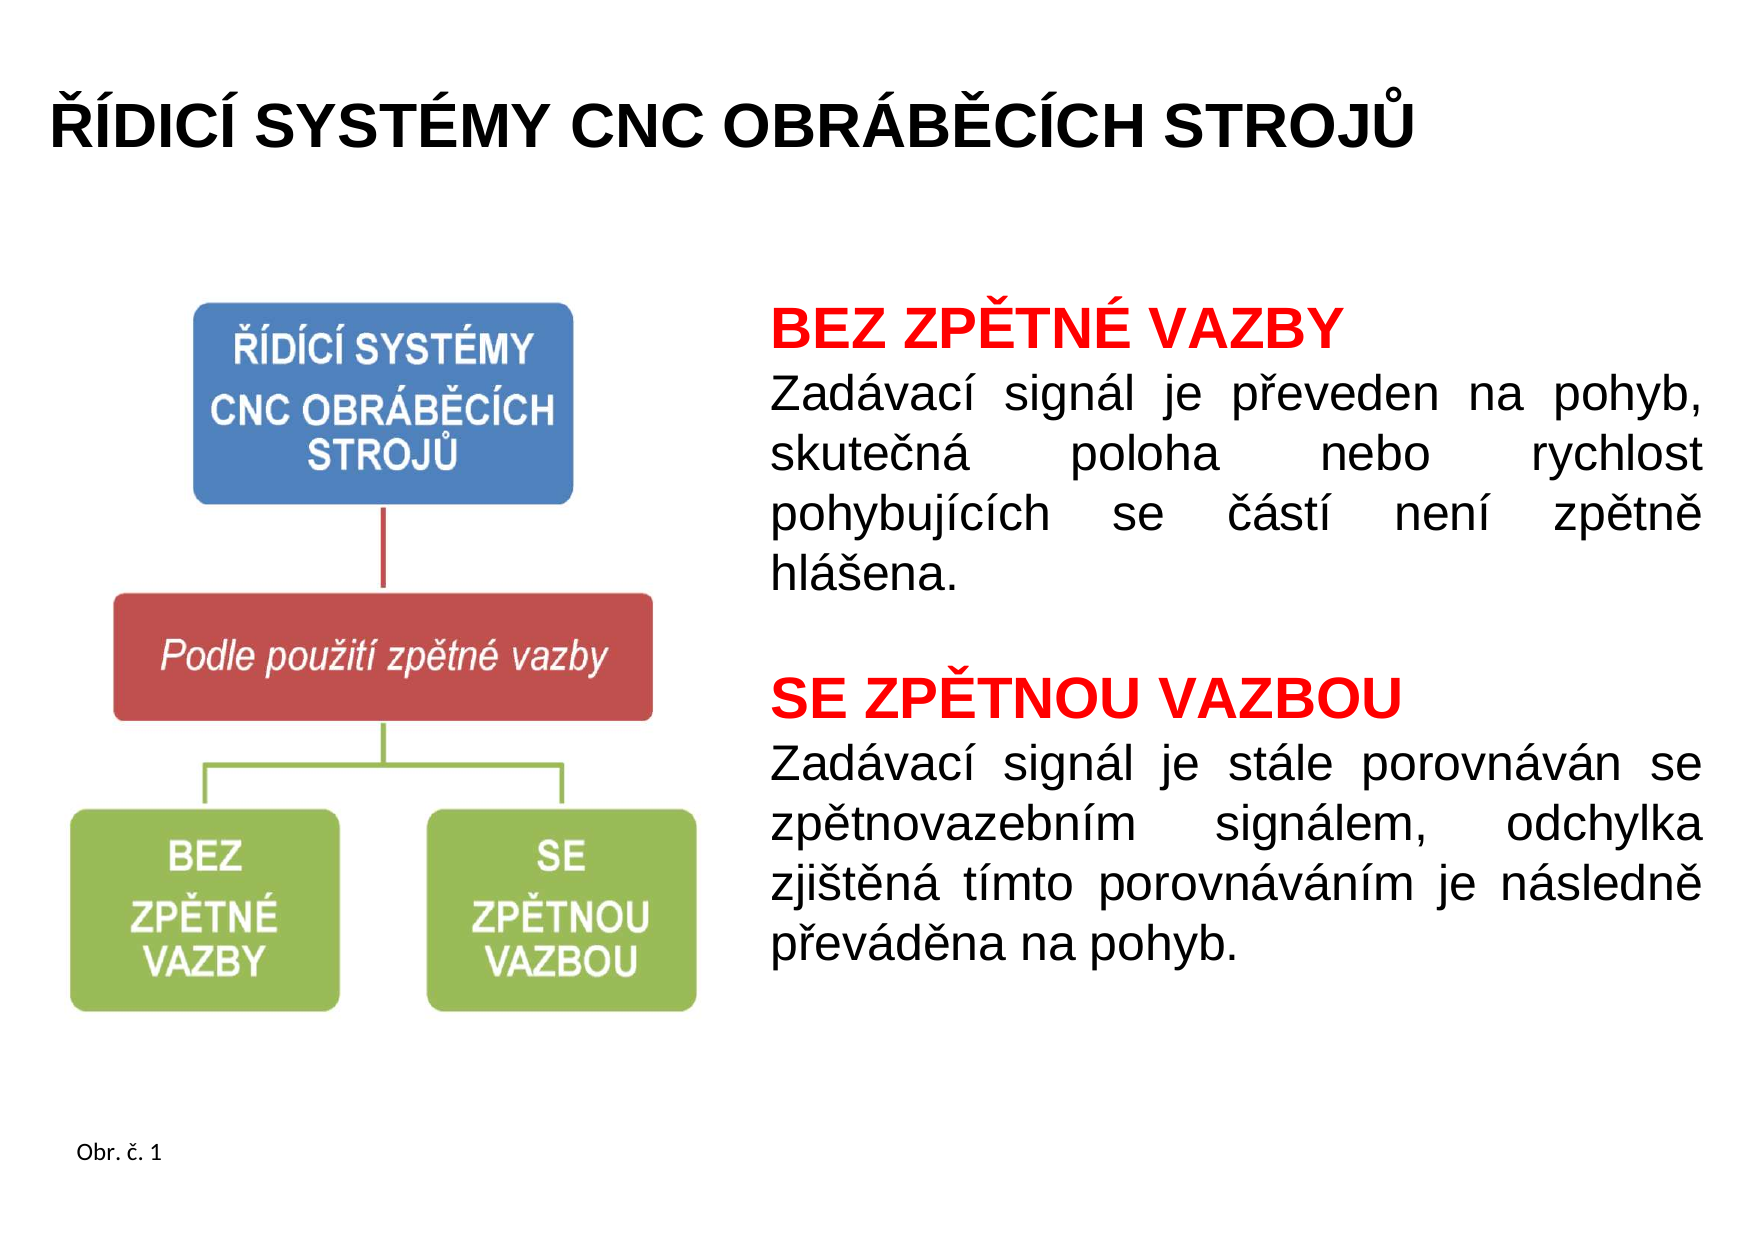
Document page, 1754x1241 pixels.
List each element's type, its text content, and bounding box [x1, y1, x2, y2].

text_box ŘÍDICÍ SYSTÉMY CNC OBRÁBĚCÍCH STROJŮ [49, 84, 1629, 160]
text_box Obr. č. 1 [61, 1128, 251, 1174]
text_box BEZ ZPĚTNÉ VAZBY Zadávací signál je převeden na pohyb, skutečná poloha nebo rychlost pohybujících se částí není zpětně hlášena. SE ZPĚTNOU VAZBOU Zadávací signál je stále porovnáván se zpětnovazebním signálem, odchylka zjištěná tímto porovnáváním je následně převáděna na pohyb. [765, 290, 1704, 975]
picture [16, 242, 727, 1048]
